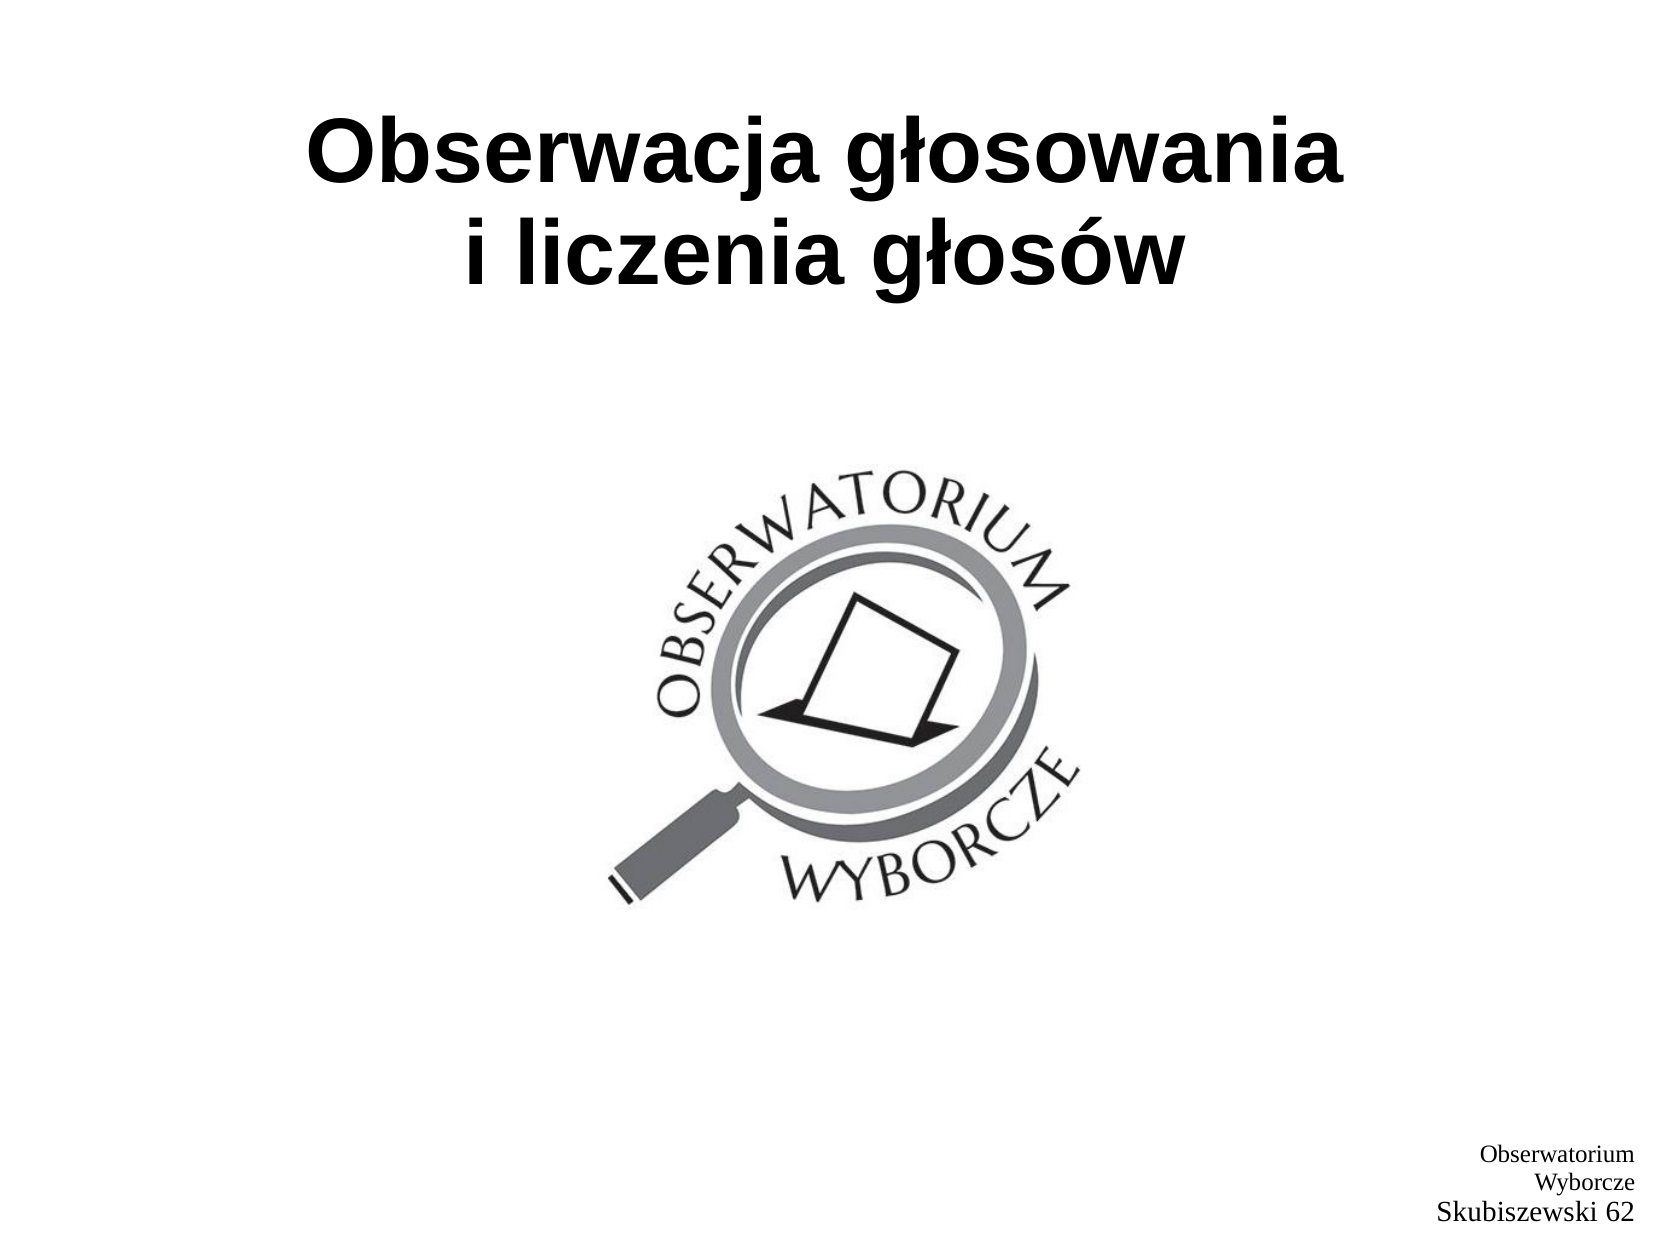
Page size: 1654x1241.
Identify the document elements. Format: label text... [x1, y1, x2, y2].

title Obserwacja głosowania i liczenia głosów [80, 73, 1569, 331]
picture [450, 464, 1242, 911]
